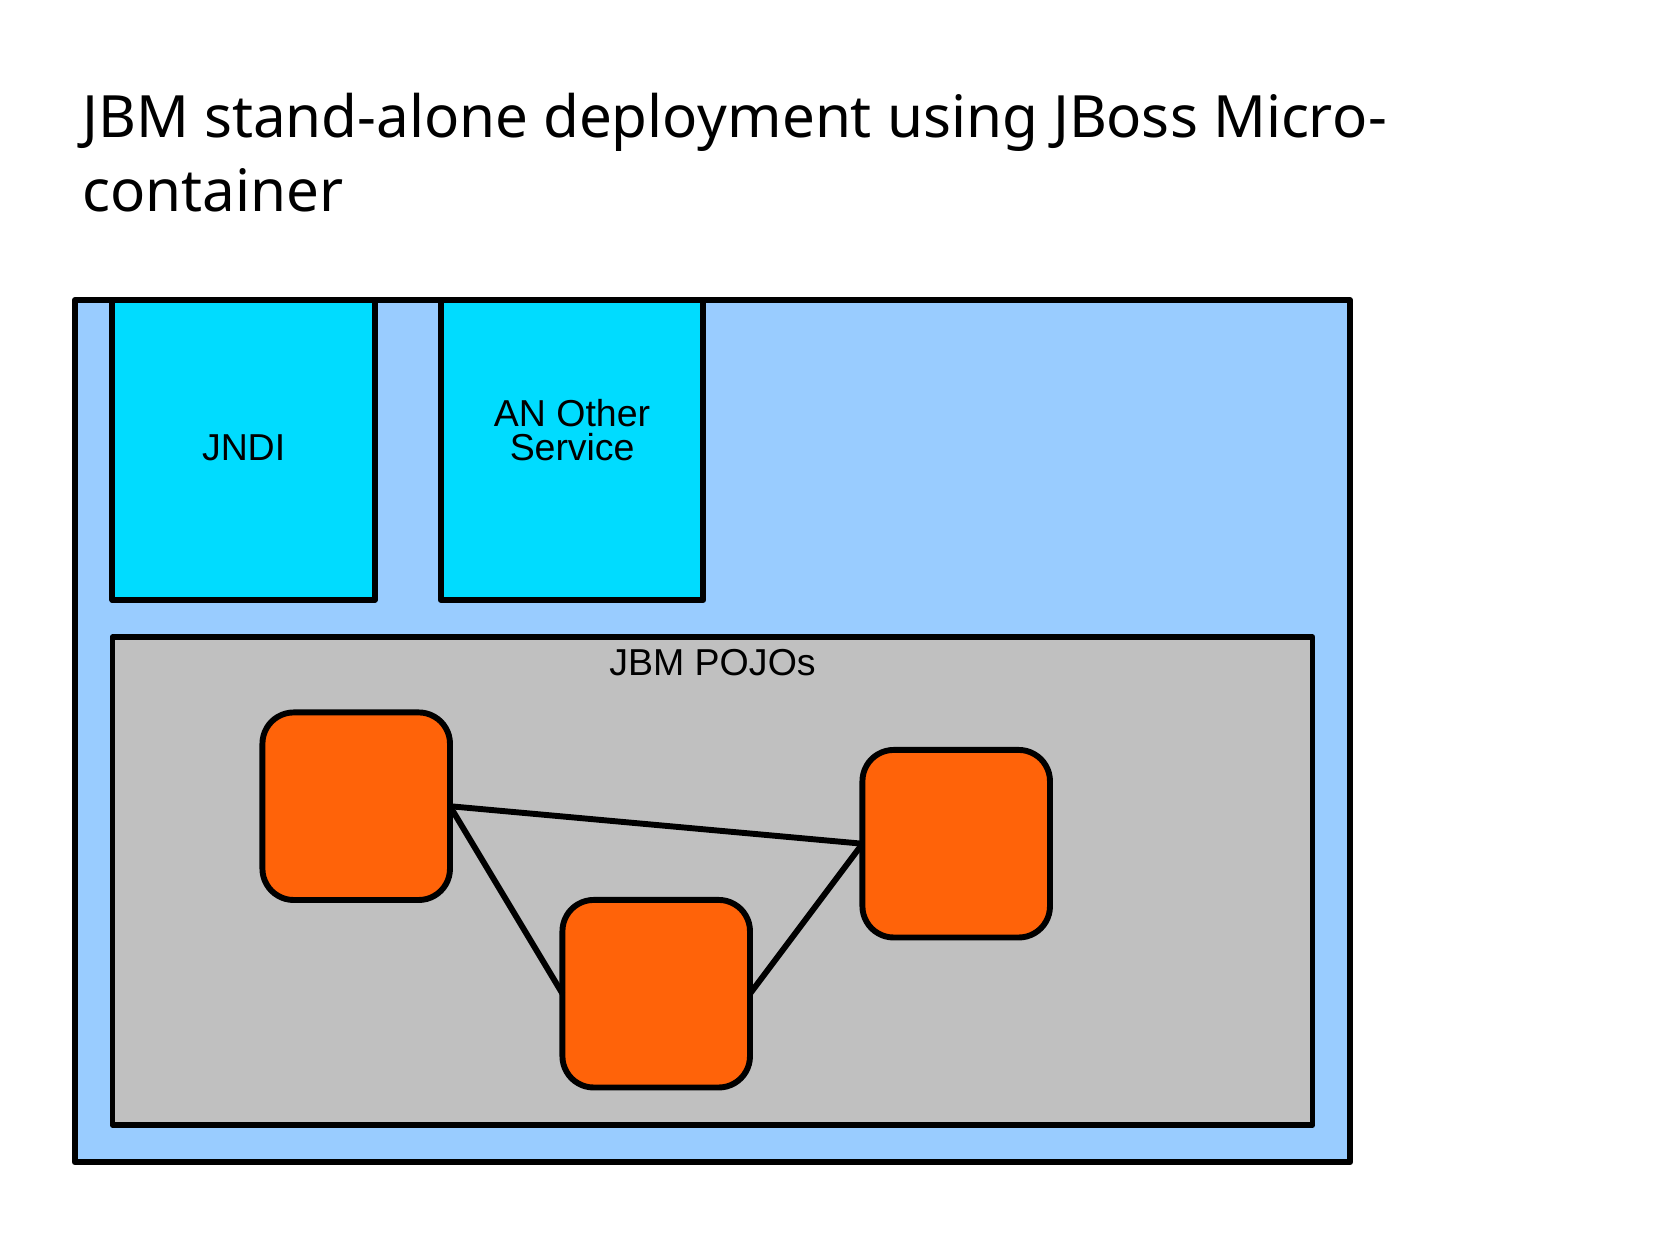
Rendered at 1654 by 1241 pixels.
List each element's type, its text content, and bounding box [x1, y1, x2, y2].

text_box [75, 299, 1351, 1163]
text_box AN Other Service [440, 300, 704, 601]
title JBM stand-alone deployment using JBoss Micro-container [82, 49, 1571, 256]
text_box JNDI [112, 300, 375, 601]
text_box JBM POJOs [112, 637, 1313, 1125]
